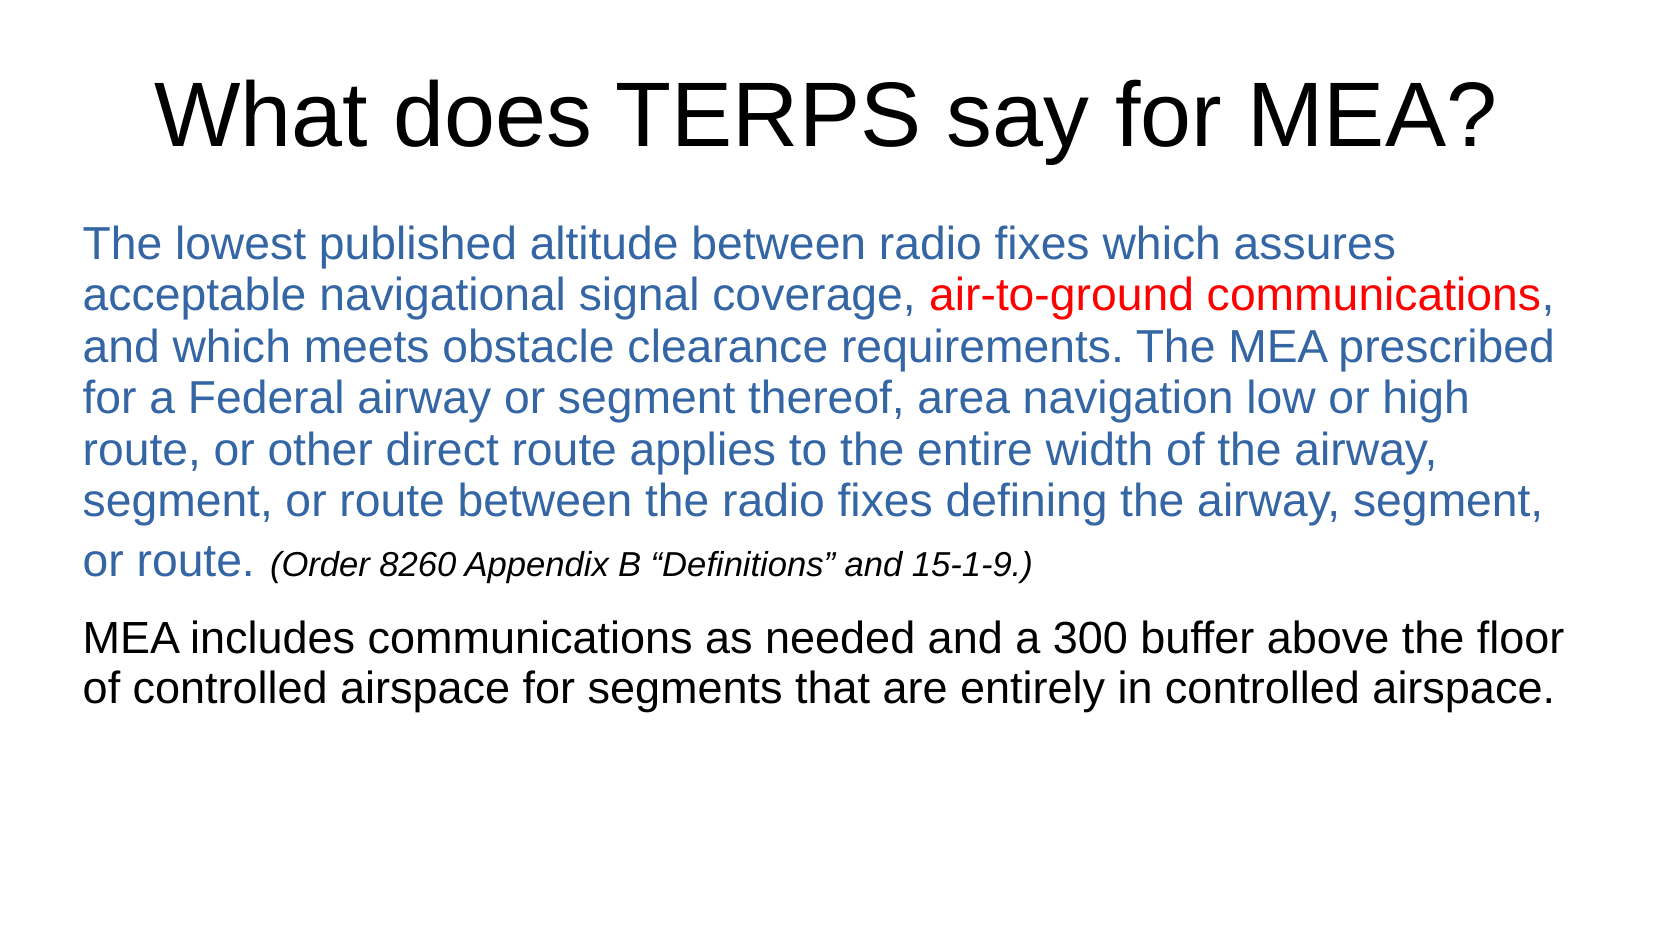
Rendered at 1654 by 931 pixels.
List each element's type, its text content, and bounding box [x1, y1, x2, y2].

list The lowest published altitude between radio fixes which assures acceptable navigational signal coverage, air-to-ground communications, and which meets obstacle clearance requirements. The MEA prescribed for a Federal airway or segment thereof, area navigation low or high route, or other direct route applies to the entire width of the airway, segment, or route between the radio fixes defining the airway, segment, or route. (Order 8260 Appendix B “Definitions” and 15-1-9.) MEA includes communications as needed and a 300 buffer above the floor of controlled airspace for segments that are entirely in controlled airspace. [82, 217, 1571, 758]
title What does TERPS say for MEA? [82, 37, 1571, 193]
